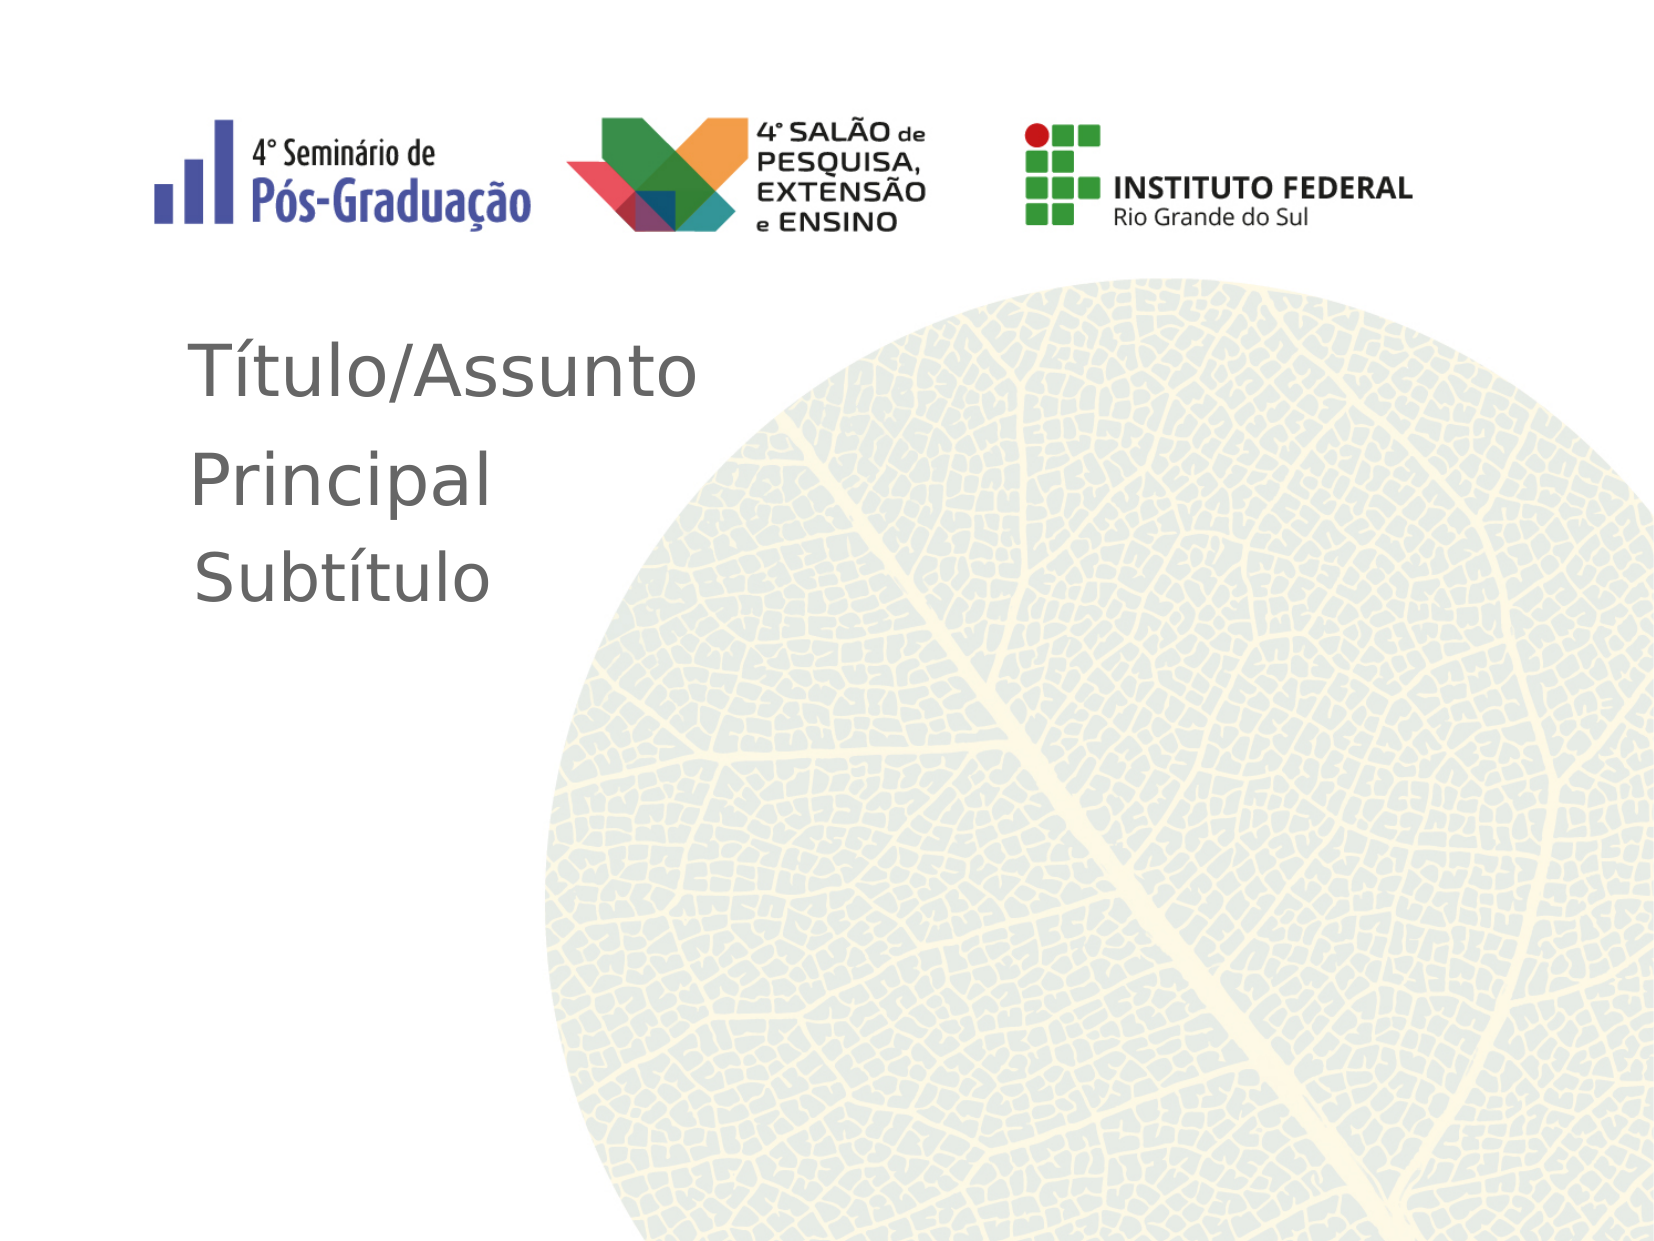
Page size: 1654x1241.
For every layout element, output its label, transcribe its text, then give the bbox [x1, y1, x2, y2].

picture [0, 2, 1654, 1241]
list Título/Assunto Principal [188, 330, 1111, 525]
list Subtítulo [193, 538, 615, 733]
